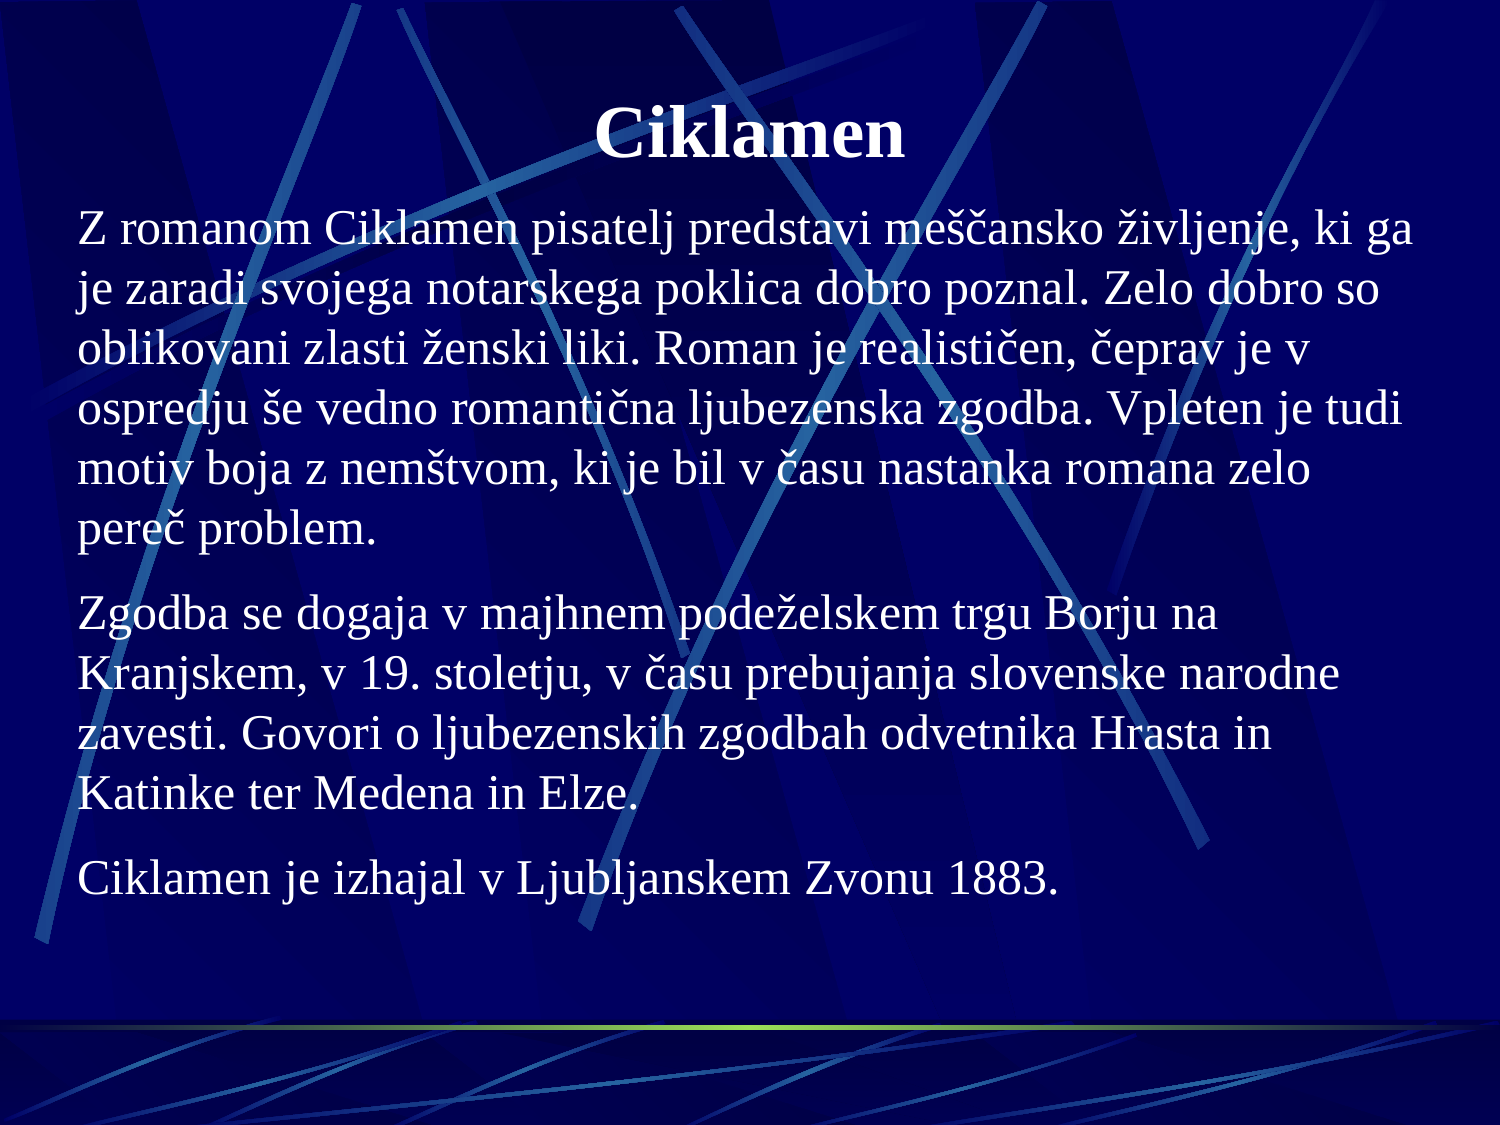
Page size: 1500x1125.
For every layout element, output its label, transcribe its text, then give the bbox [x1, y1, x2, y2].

text_box Ciklamen [0, 74, 1500, 180]
text_box Z romanom Ciklamen pisatelj predstavi meščansko življenje, ki ga je zaradi svojega notarskega poklica dobro poznal. Zelo dobro so oblikovani zlasti ženski liki. Roman je realističen, čeprav je v ospredju še vedno romantična ljubezenska zgodba. Vpleten je tudi motiv boja z nemštvom, ki je bil v času nastanka romana zelo pereč problem. Zgodba se dogaja v majhnem podeželskem trgu Borju na Kranjskem, v 19. stoletju, v času prebujanja slovenske narodne zavesti. Govori o ljubezenskih zgodbah odvetnika Hrasta in Katinke ter Medena in Elze. Ciklamen je izhajal v Ljubljanskem Zvonu 1883. [62, 187, 1438, 913]
